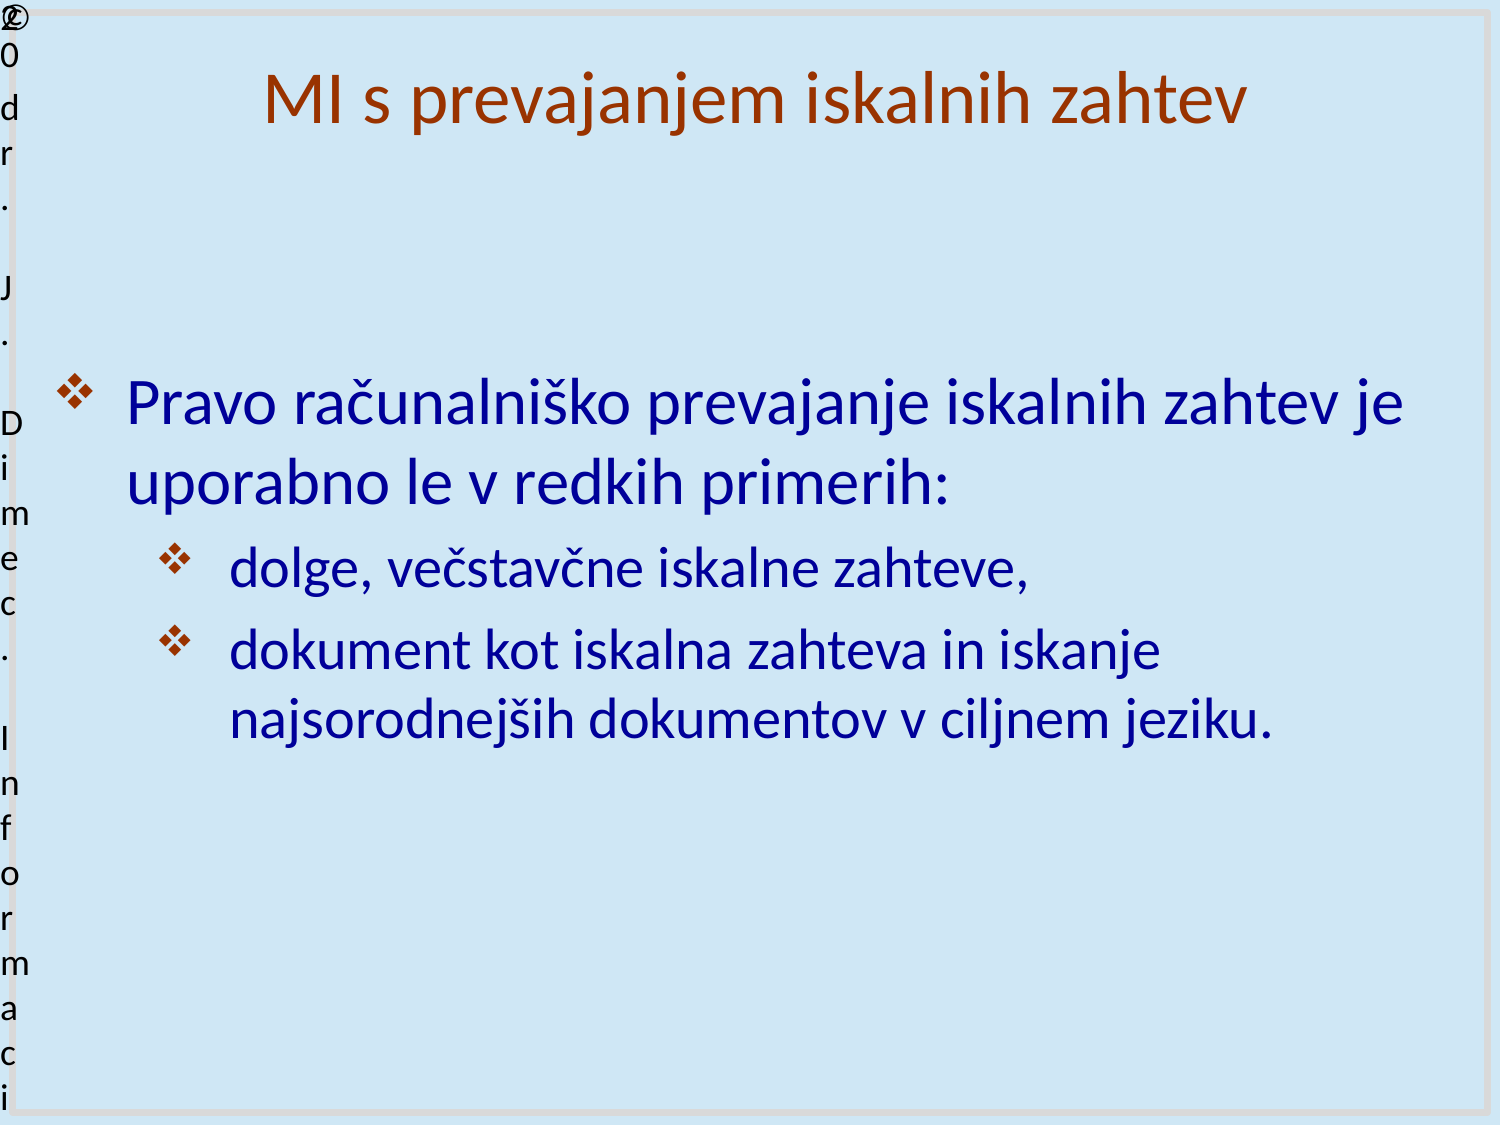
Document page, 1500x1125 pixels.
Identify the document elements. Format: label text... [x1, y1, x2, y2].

title MI s prevajanjem iskalnih zahtev [37, 37, 1475, 150]
list Pravo računalniško prevajanje iskalnih zahtev je uporabno le v redkih primerih: dolge, večstavčne iskalne zahteve, dokument kot iskalna zahteva in iskanje najsorodnejših dokumentov v ciljnem jeziku. [37, 350, 1475, 1000]
